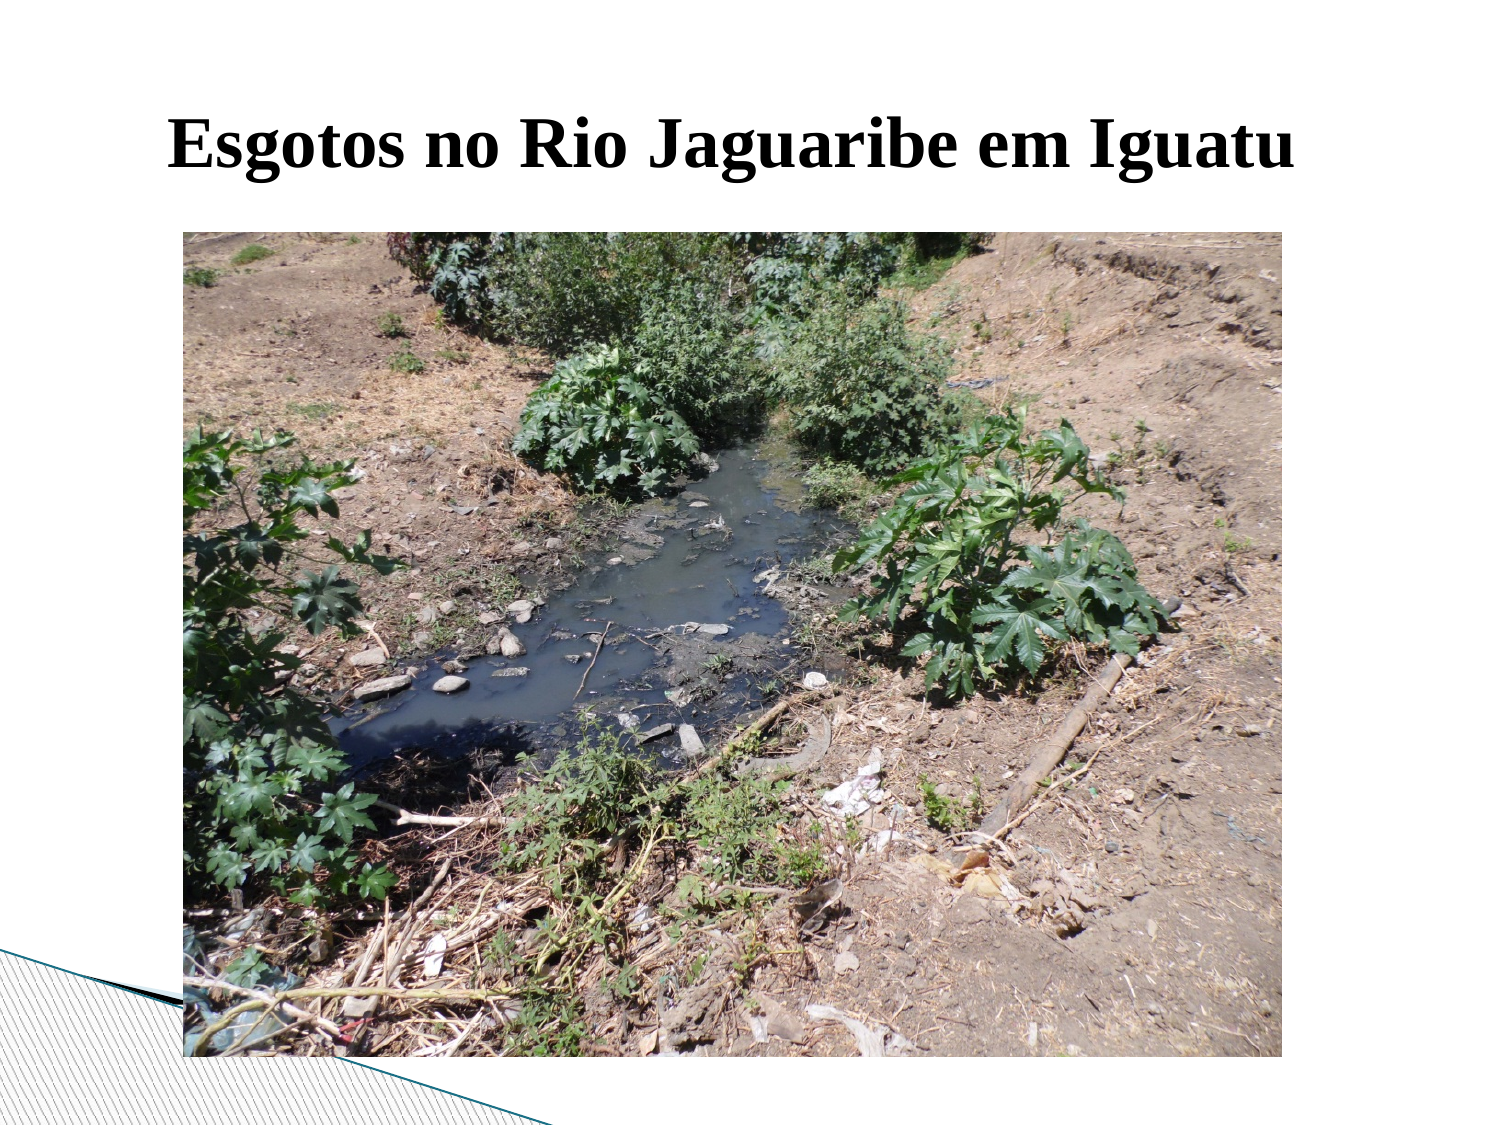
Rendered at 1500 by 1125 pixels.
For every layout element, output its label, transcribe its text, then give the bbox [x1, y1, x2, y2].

title Esgotos no Rio Jaguaribe em Iguatu [75, 45, 1425, 233]
picture [0, 233, 1282, 1125]
